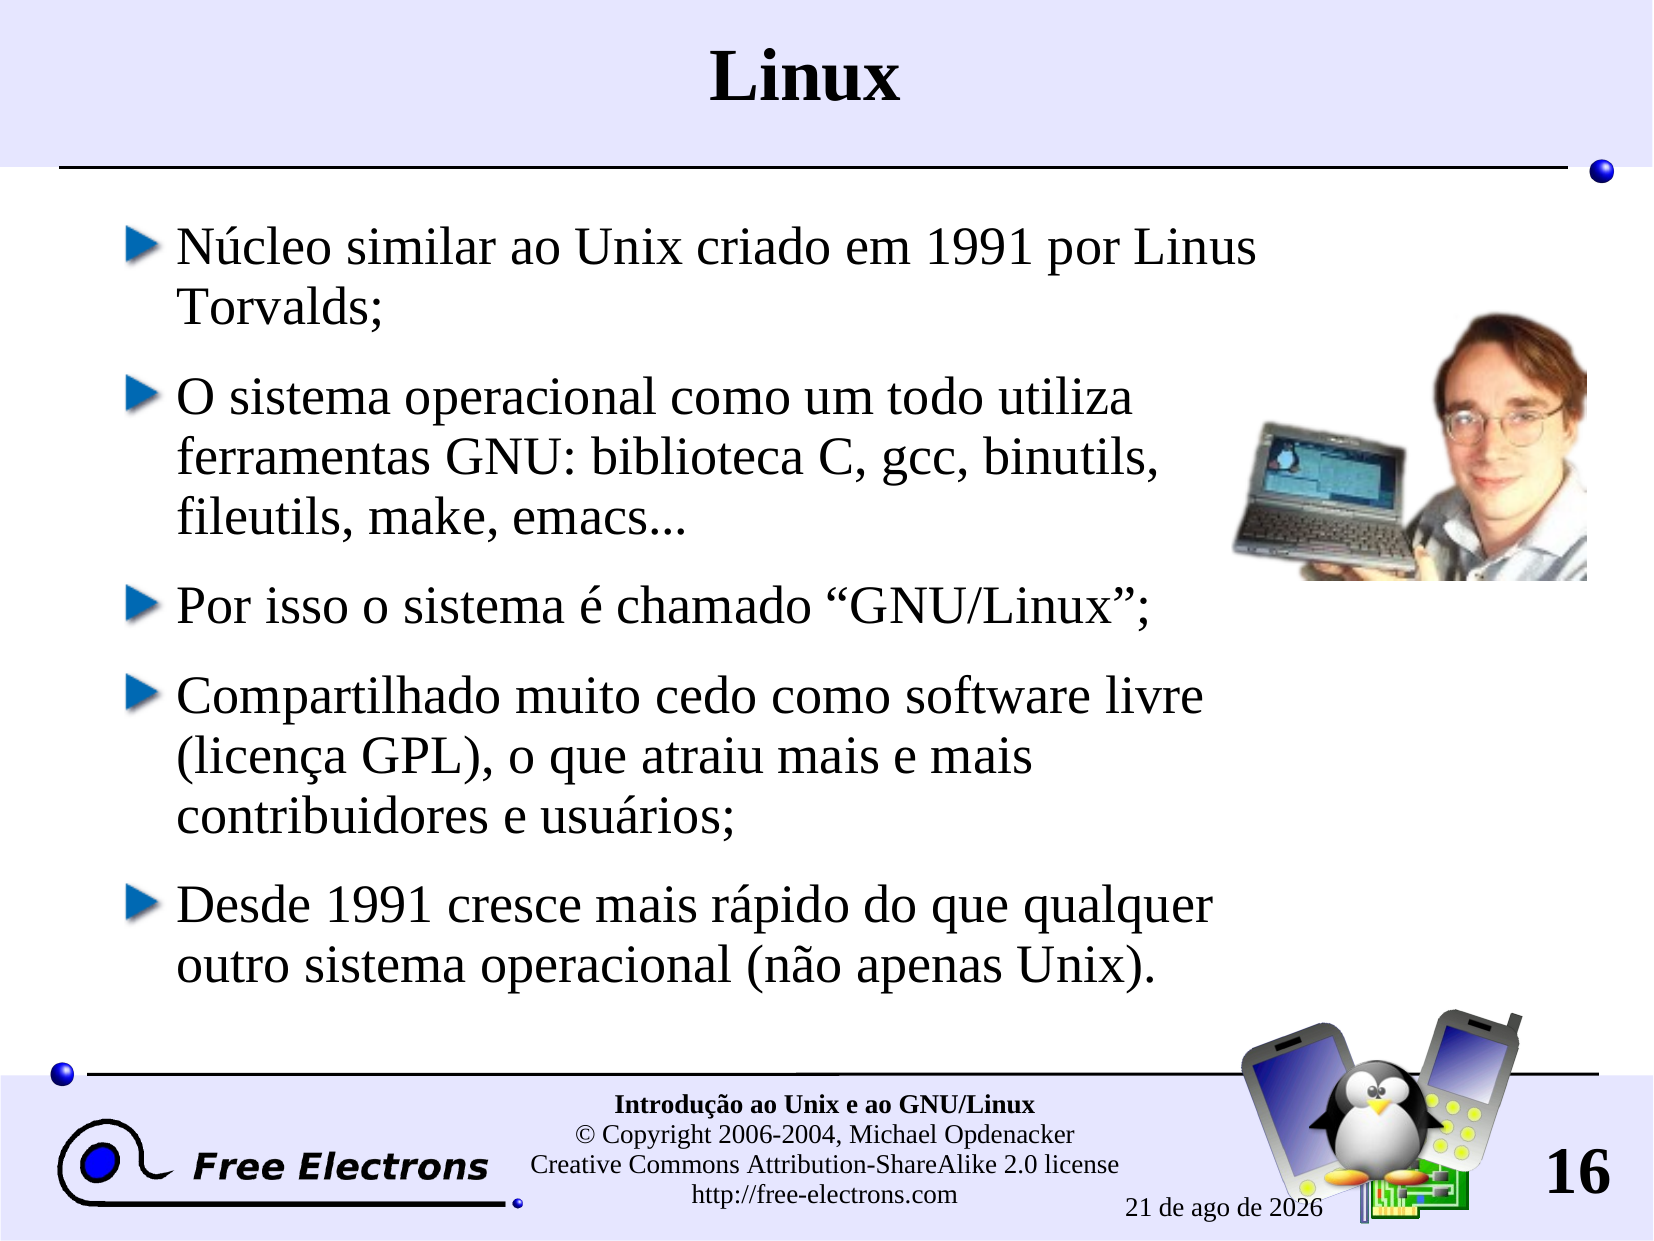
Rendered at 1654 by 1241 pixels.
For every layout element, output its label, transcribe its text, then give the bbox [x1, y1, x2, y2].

picture [1231, 306, 1587, 581]
list Núcleo similar ao Unix criado em 1991 por Linus Torvalds; O sistema operacional como um todo utiliza ferramentas GNU: biblioteca C, gcc, binutils, fileutils, make, emacs... Por isso o sistema é chamado “GNU/Linux”; Compartilhado muito cedo como software livre (licença GPL), o que atraiu mais e mais contribuidores e usuários; Desde 1991 cresce mais rápido do que qualquer outro sistema operacional (não apenas Unix). [105, 216, 1336, 1067]
picture [50, 1108, 527, 1216]
picture [1231, 983, 1537, 1241]
title Linux [60, 12, 1551, 138]
picture [1285, 1199, 1292, 1215]
